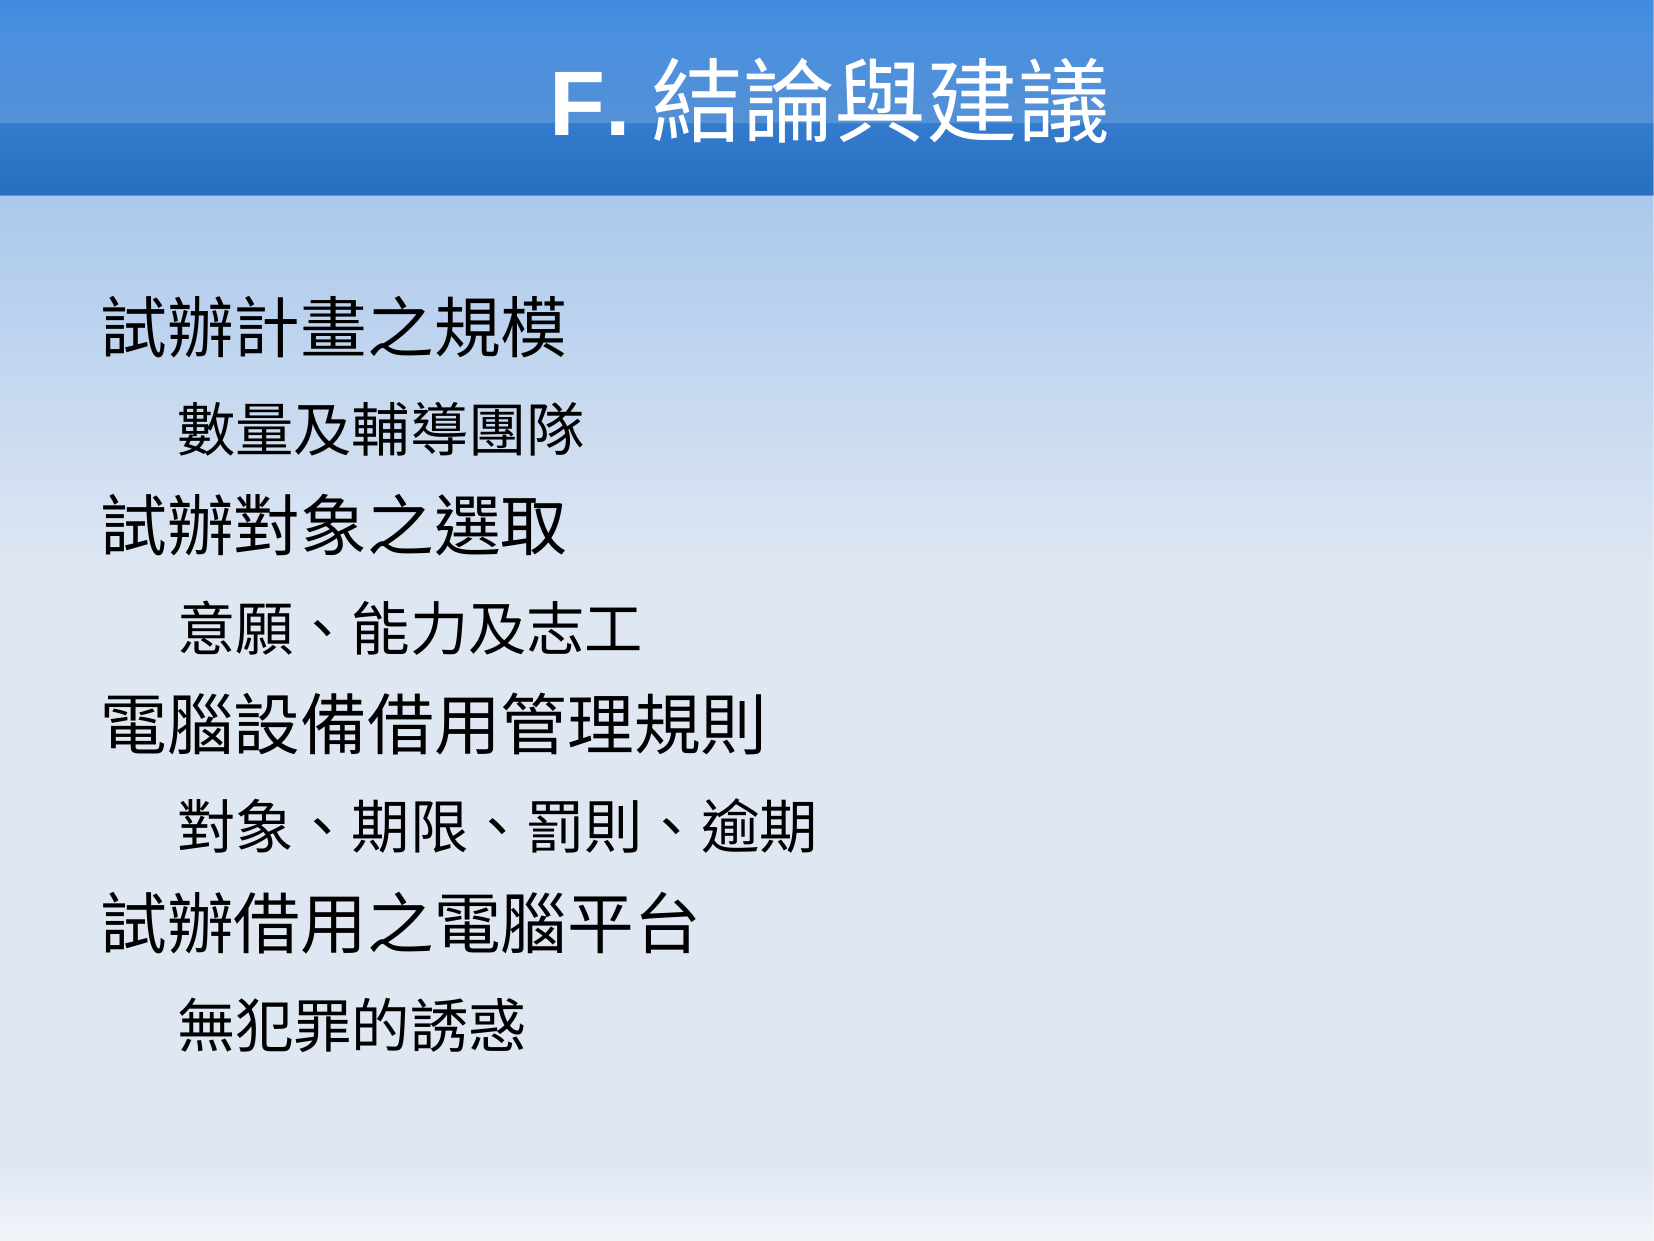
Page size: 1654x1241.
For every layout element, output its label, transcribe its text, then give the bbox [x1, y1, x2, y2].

picture [0, 0, 1654, 1241]
list 試辦計畫之規模 數量及輔導團隊 試辦對象之選取 意願、能力及志工 電腦設備借用管理規則 對象、期限、罰則、逾期 試辦借用之電腦平台 無犯罪的誘惑 [82, 290, 1571, 1109]
title F.結論與建議 [76, 0, 1565, 208]
